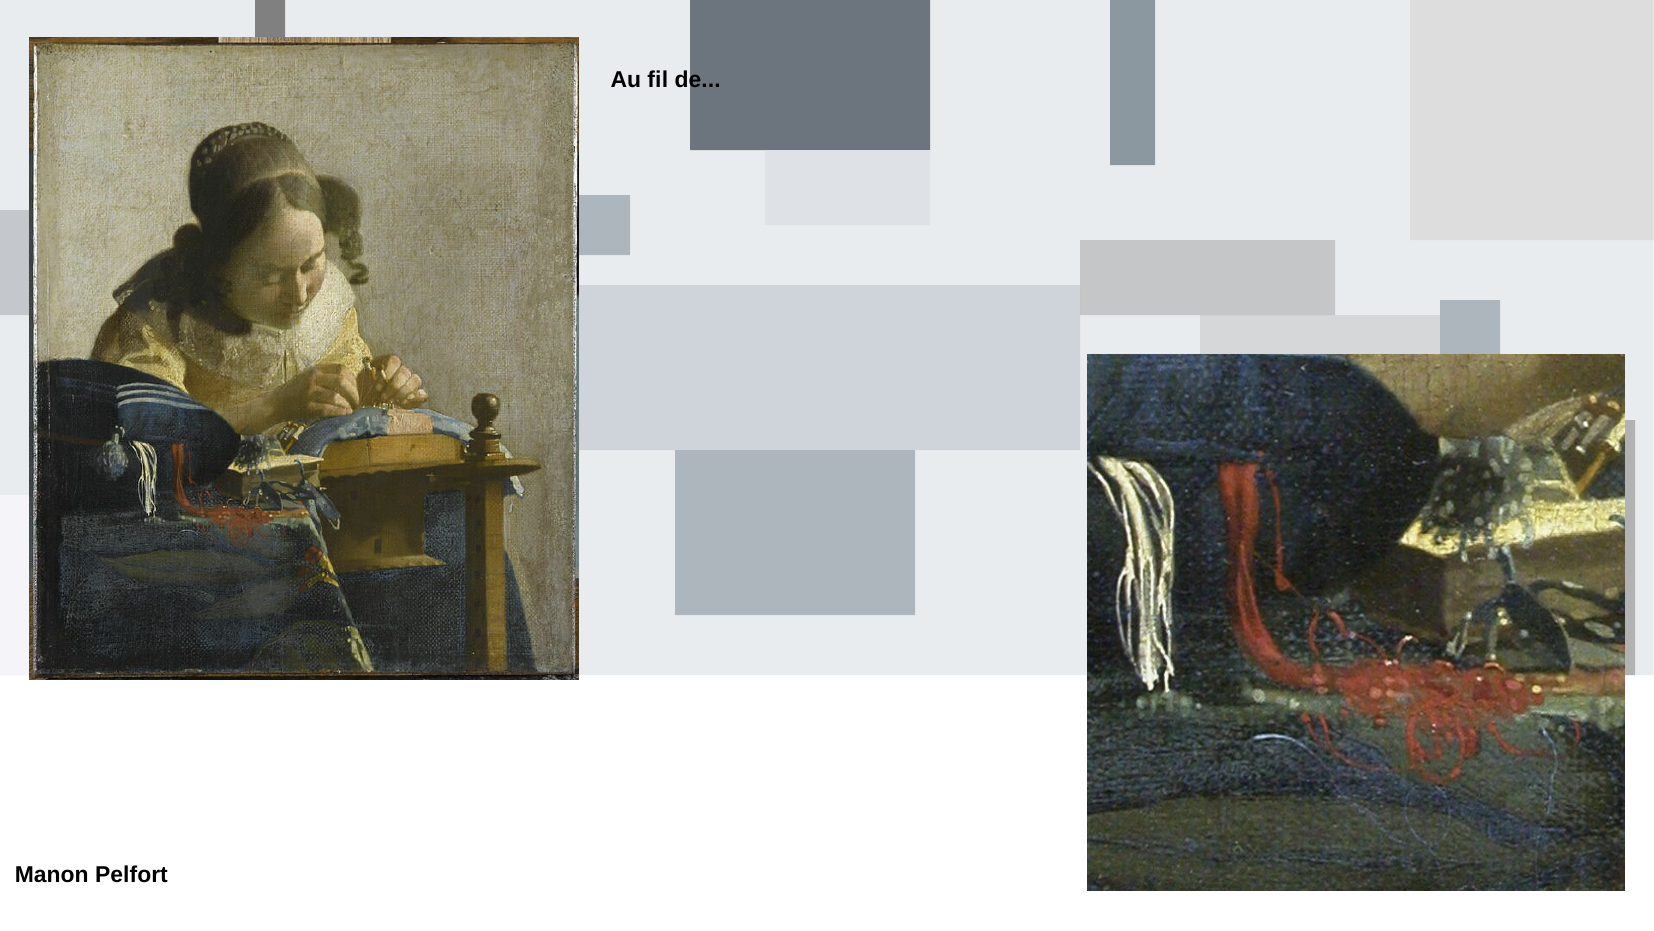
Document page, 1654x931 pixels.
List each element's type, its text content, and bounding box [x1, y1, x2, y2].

text_box Au fil de... [579, 59, 1182, 121]
picture [29, 37, 579, 680]
picture [1087, 354, 1625, 891]
text_box Manon Pelfort [0, 854, 325, 916]
